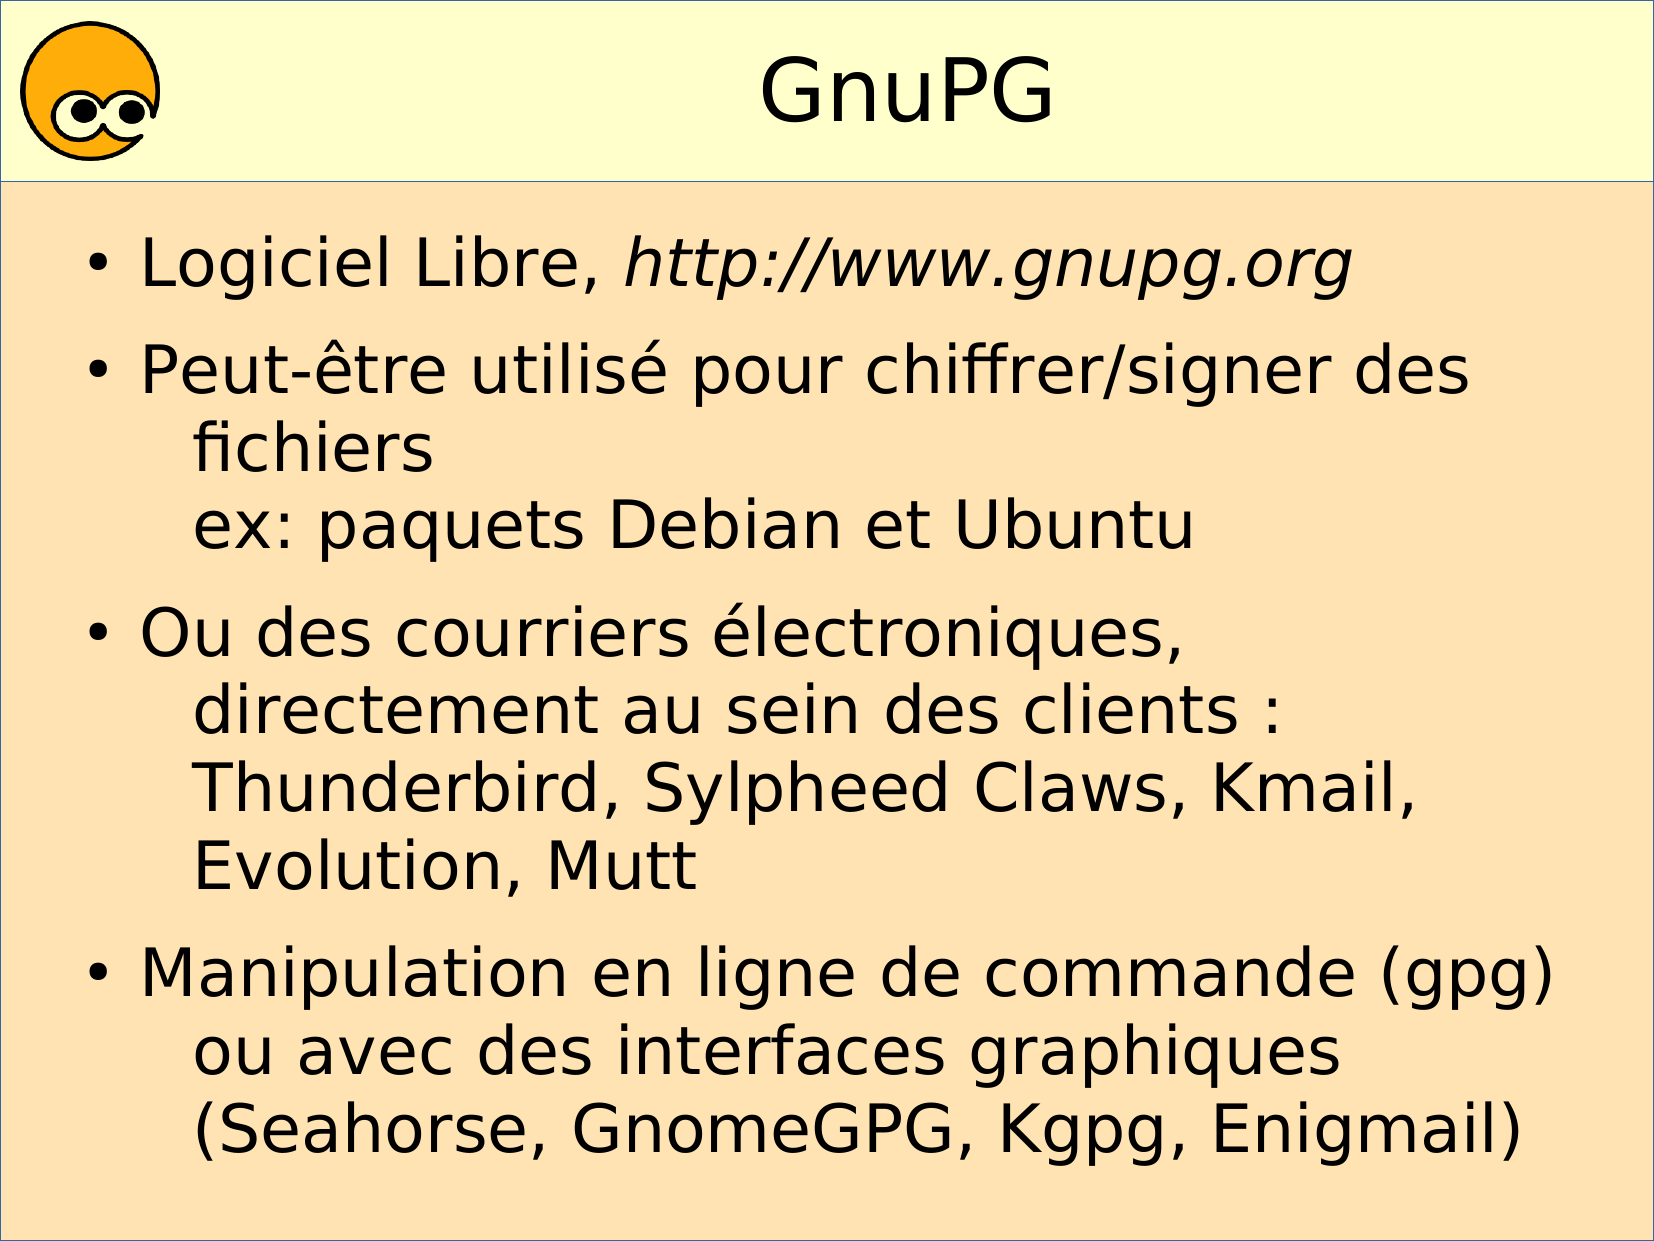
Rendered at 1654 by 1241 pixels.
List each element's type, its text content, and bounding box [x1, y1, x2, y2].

list Logiciel Libre, http://www.gnupg.org Peut-être utilisé pour chiffrer/signer des fichiers ex: paquets Debian et Ubuntu Ou des courriers électroniques, directement au sein des clients : Thunderbird, Sylpheed Claws, Kmail, Evolution, Mutt Manipulation en ligne de commande (gpg) ou avec des interfaces graphiques (Seahorse, GnomeGPG, Kgpg, Enigmail) [50, 224, 1595, 1176]
picture [20, 21, 160, 161]
title GnuPG [162, 29, 1654, 153]
